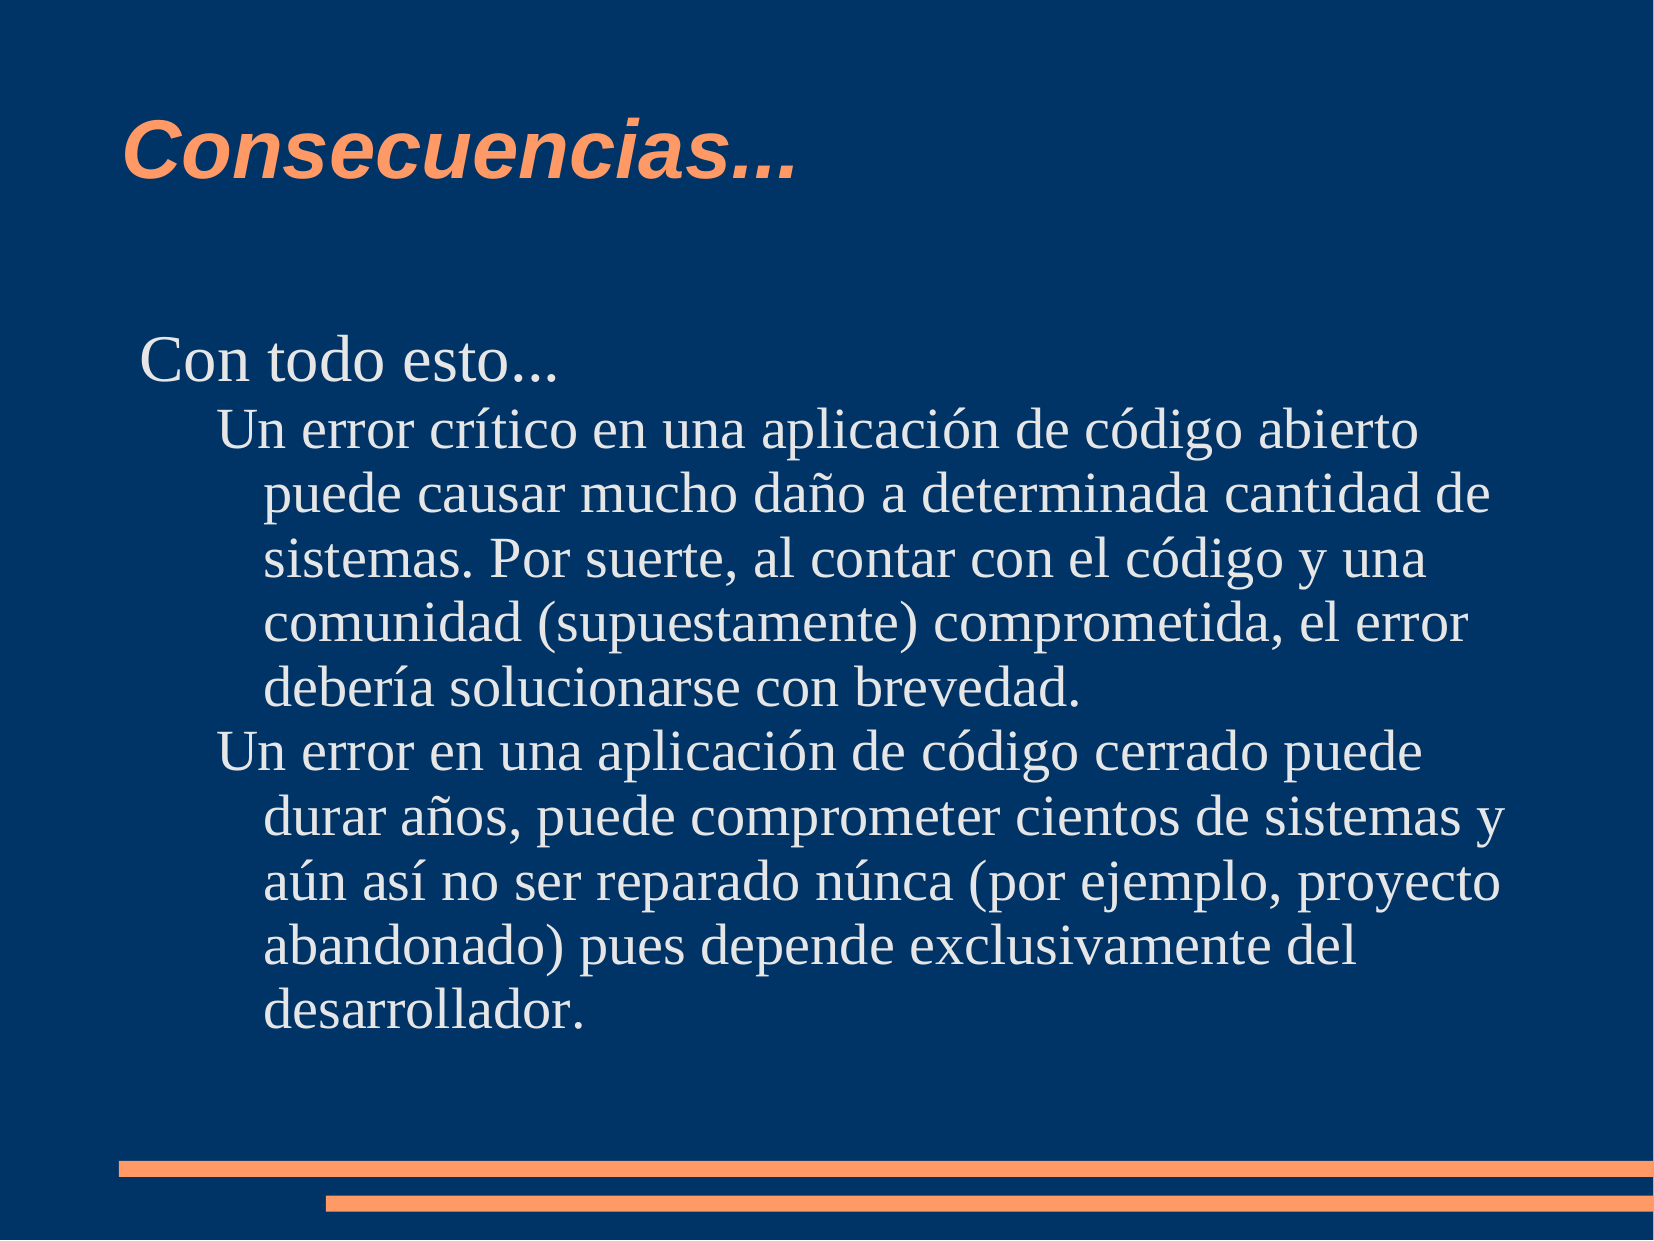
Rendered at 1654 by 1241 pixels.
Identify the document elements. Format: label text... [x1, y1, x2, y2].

title Consecuencias... [121, 53, 1534, 247]
list Con todo esto... Un error crítico en una aplicación de código abierto puede causar mucho daño a determinada cantidad de sistemas. Por suerte, al contar con el código y una comunidad (supuestamente) comprometida, el error debería solucionarse con brevedad. Un error en una aplicación de código cerrado puede durar años, puede comprometer cientos de sistemas y aún así no ser reparado núnca (por ejemplo, proyecto abandonado) pues depende exclusivamente del desarrollador. [121, 322, 1561, 1118]
